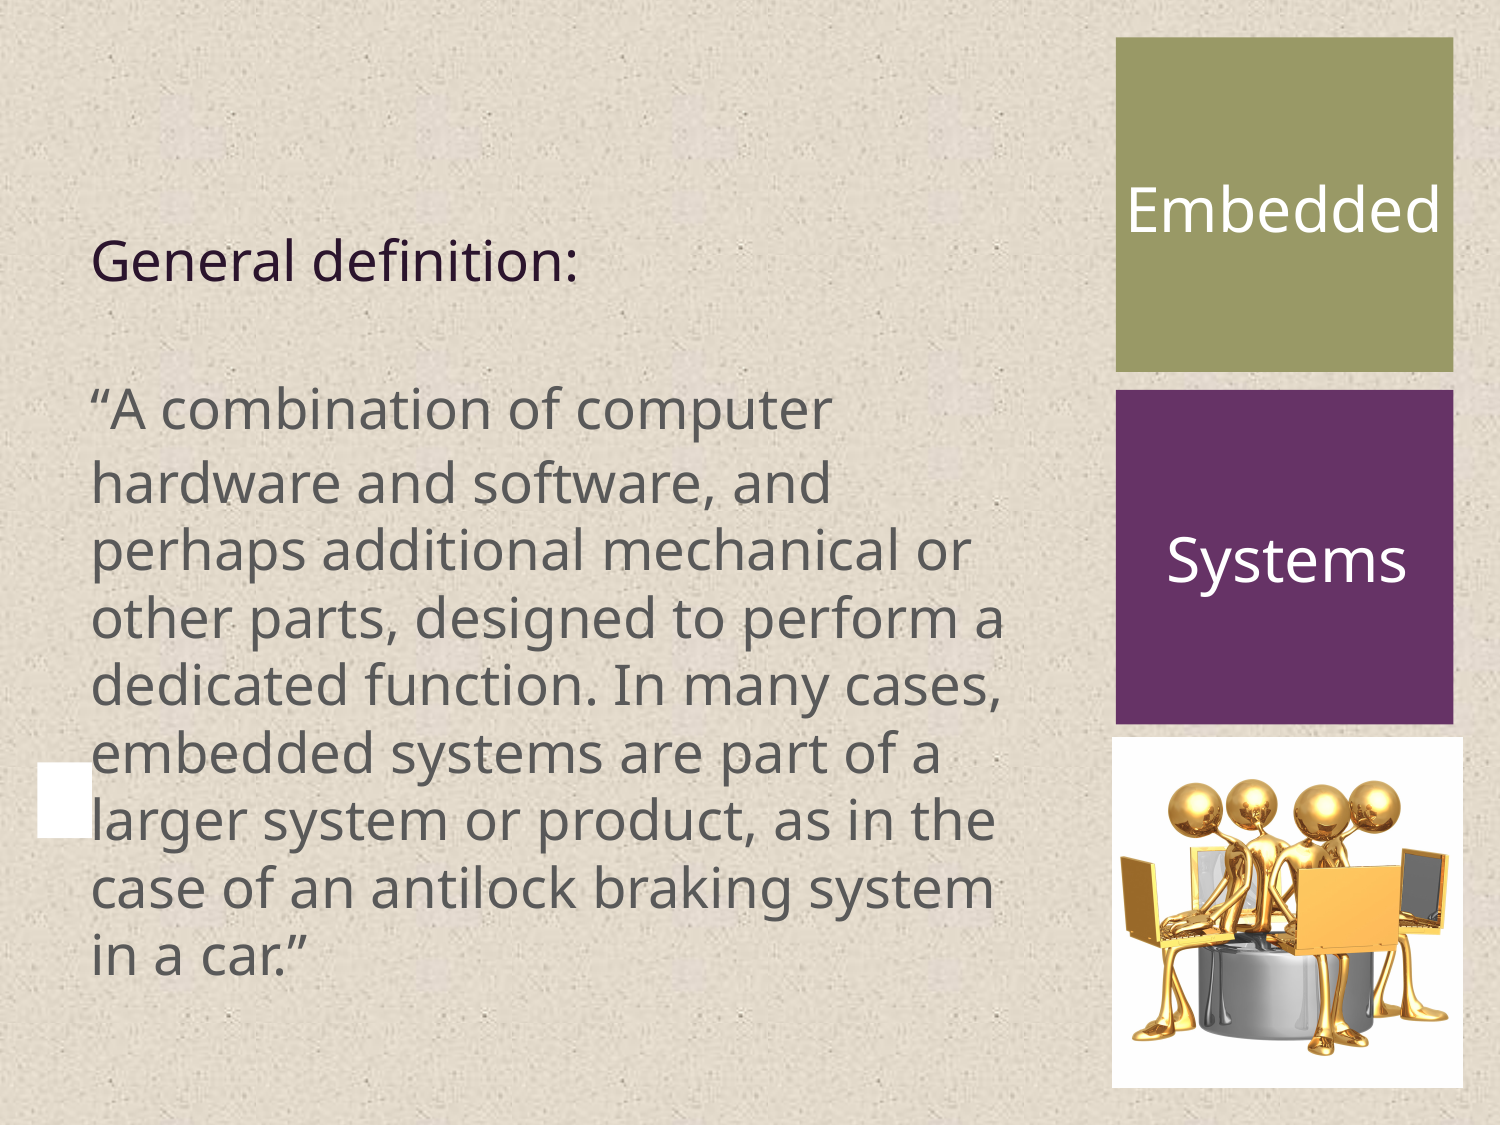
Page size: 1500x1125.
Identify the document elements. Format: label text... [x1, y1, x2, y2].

text_box Embedded [1110, 162, 1471, 253]
text_box Systems [1125, 512, 1450, 603]
text_box [37, 762, 92, 839]
list General definition: “A combination of computer hardware and software, and perhaps additional mechanical or other parts, designed to perform a dedicated function. In many cases, embedded systems are part of a larger system or product, as in the case of an antilock braking system in a car.” [75, 162, 1038, 1050]
picture [0, 0, 1500, 1125]
